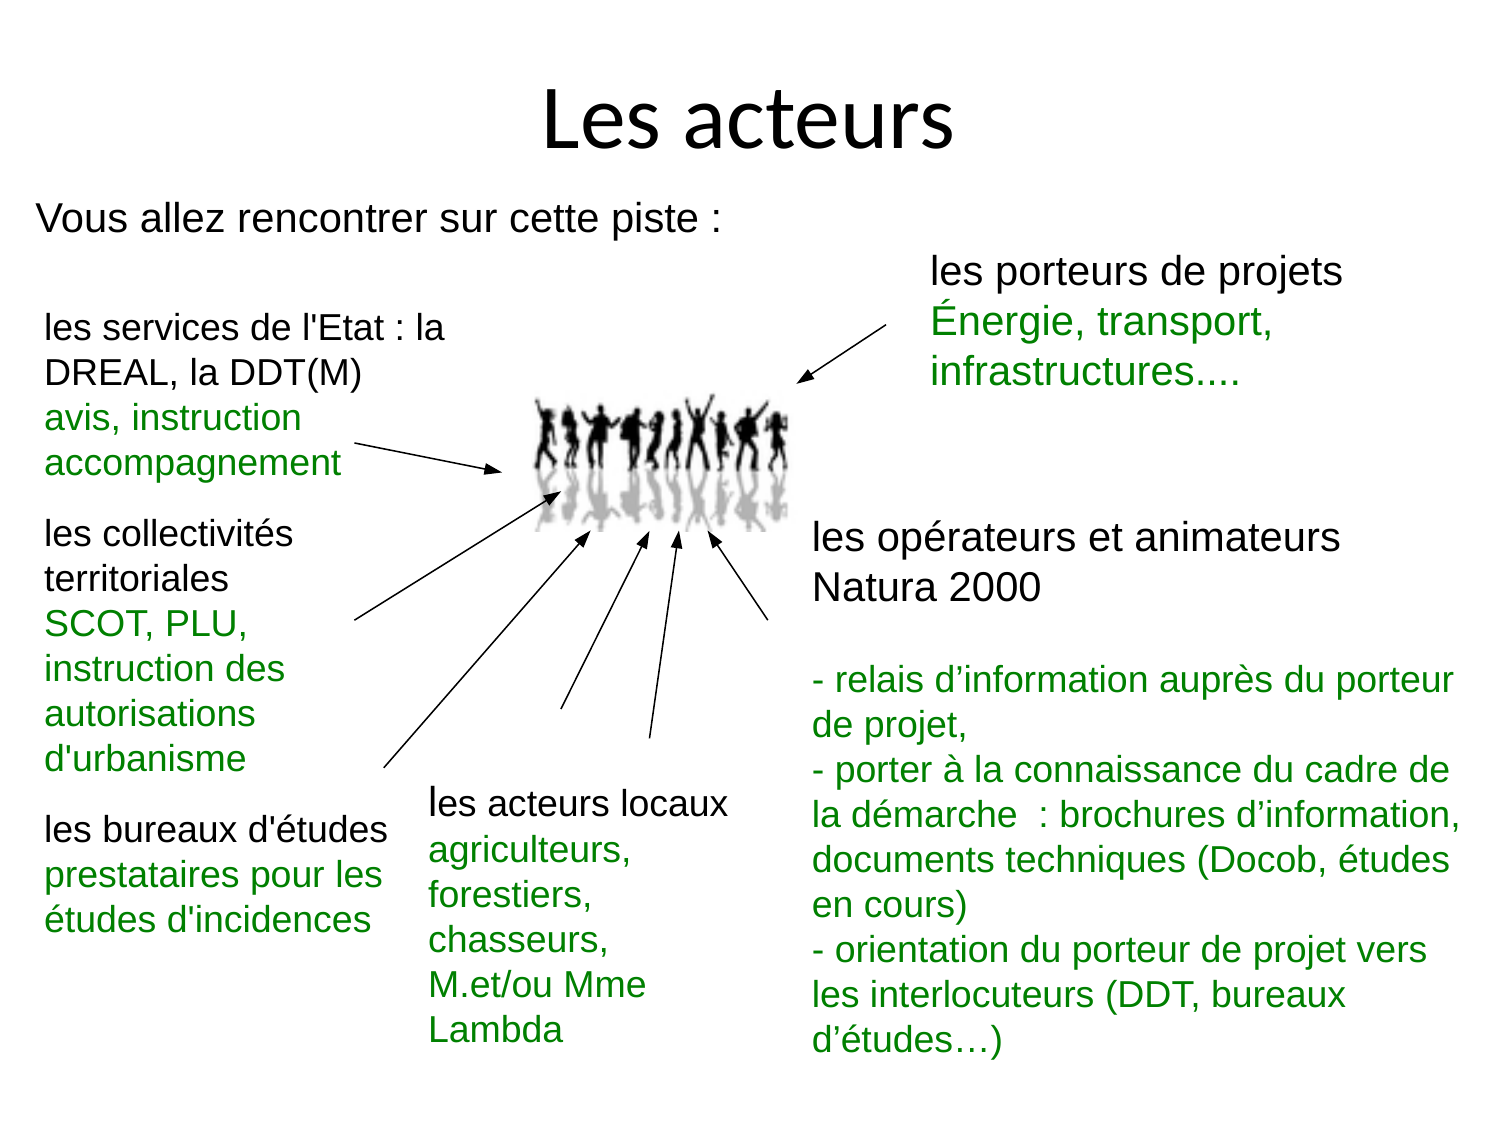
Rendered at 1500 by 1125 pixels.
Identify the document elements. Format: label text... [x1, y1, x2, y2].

text_box les opérateurs et animateurs Natura 2000 - relais d’information auprès du porteur de projet, - porter à la connaissance du cadre de la démarche : brochures d’information, documents techniques (Docob, études en cours) - orientation du porteur de projet vers les interlocuteurs (DDT, bureaux d’études…) [797, 502, 1487, 1093]
text_box Les acteurs [14, 0, 1484, 225]
text_box les services de l'Etat : la DREAL, la DDT(M) avis, instruction accompagnement [29, 349, 473, 491]
text_box Vous allez rencontrer sur cette piste : [20, 225, 1202, 349]
text_box les acteurs locaux agriculteurs, forestiers, chasseurs, M.et/ou Mme Lambda [413, 767, 778, 1058]
text_box les collectivités territoriales SCOT, PLU, instruction des autorisations d'urbanisme [29, 502, 414, 787]
picture [531, 349, 798, 532]
text_box les bureaux d'études prestataires pour les études d'incidences [29, 797, 413, 975]
text_box les porteurs de projets Énergie, transport, infrastructures.... [915, 236, 1418, 402]
